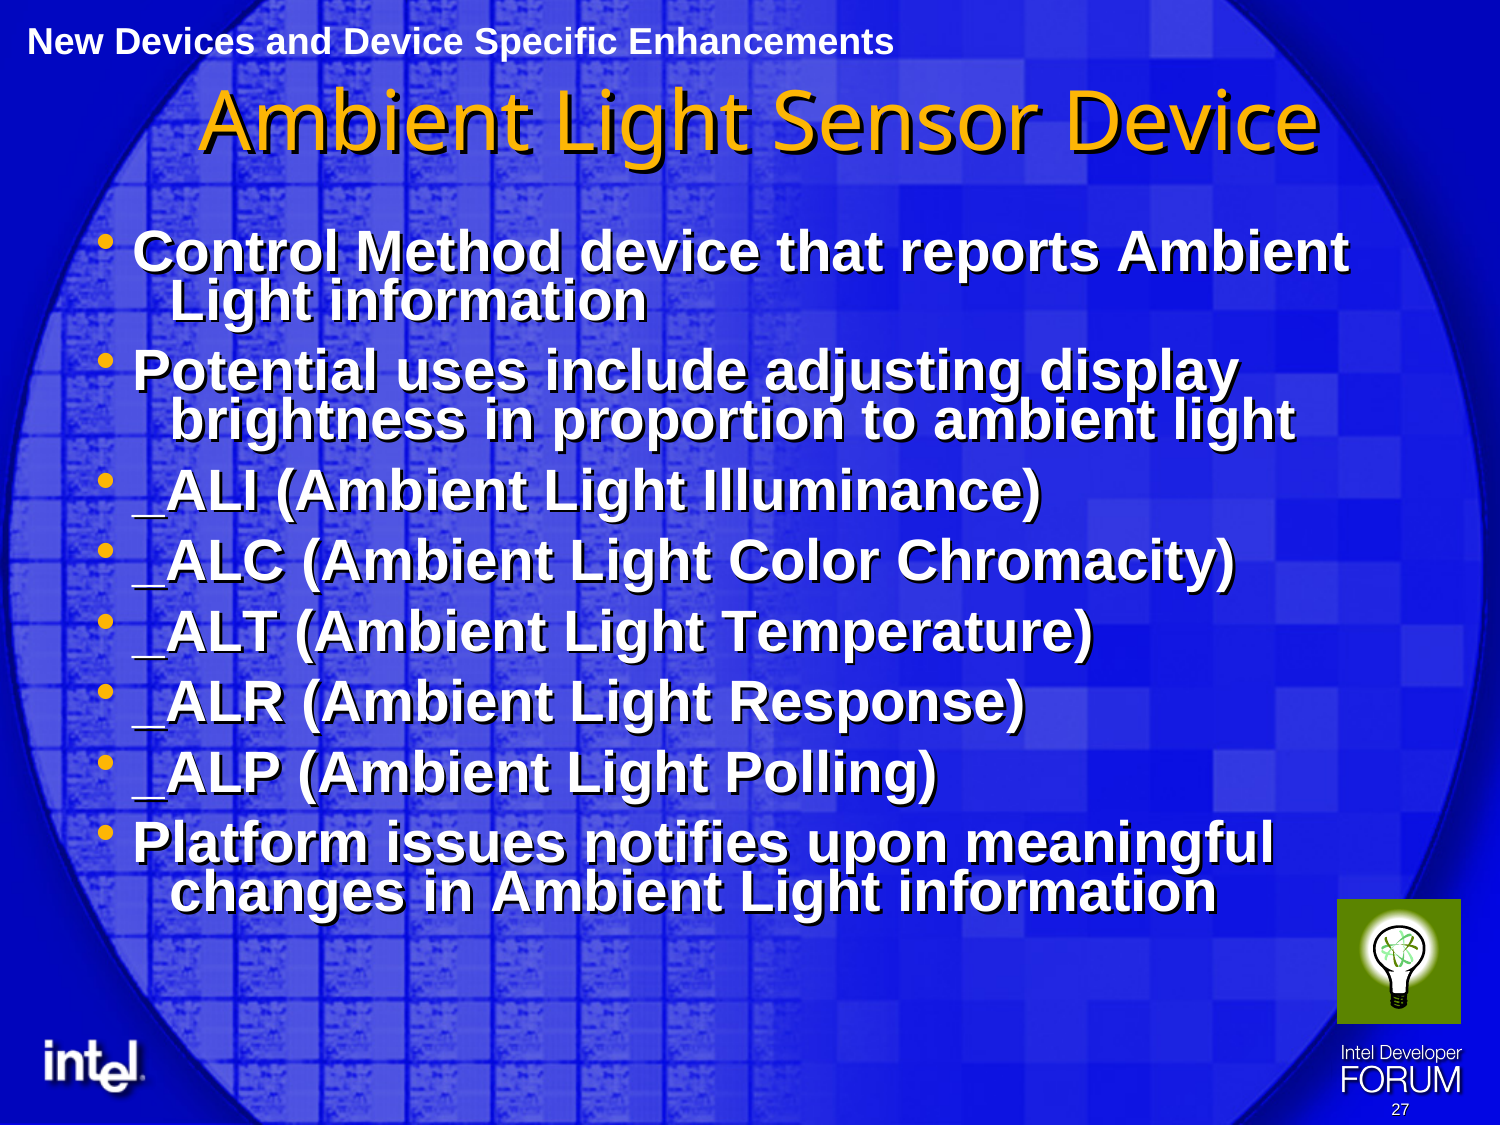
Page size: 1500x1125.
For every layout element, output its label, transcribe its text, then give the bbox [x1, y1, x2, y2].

picture [0, 0, 1500, 1125]
text_box New Devices and Device Specific Enhancements [12, 12, 916, 71]
